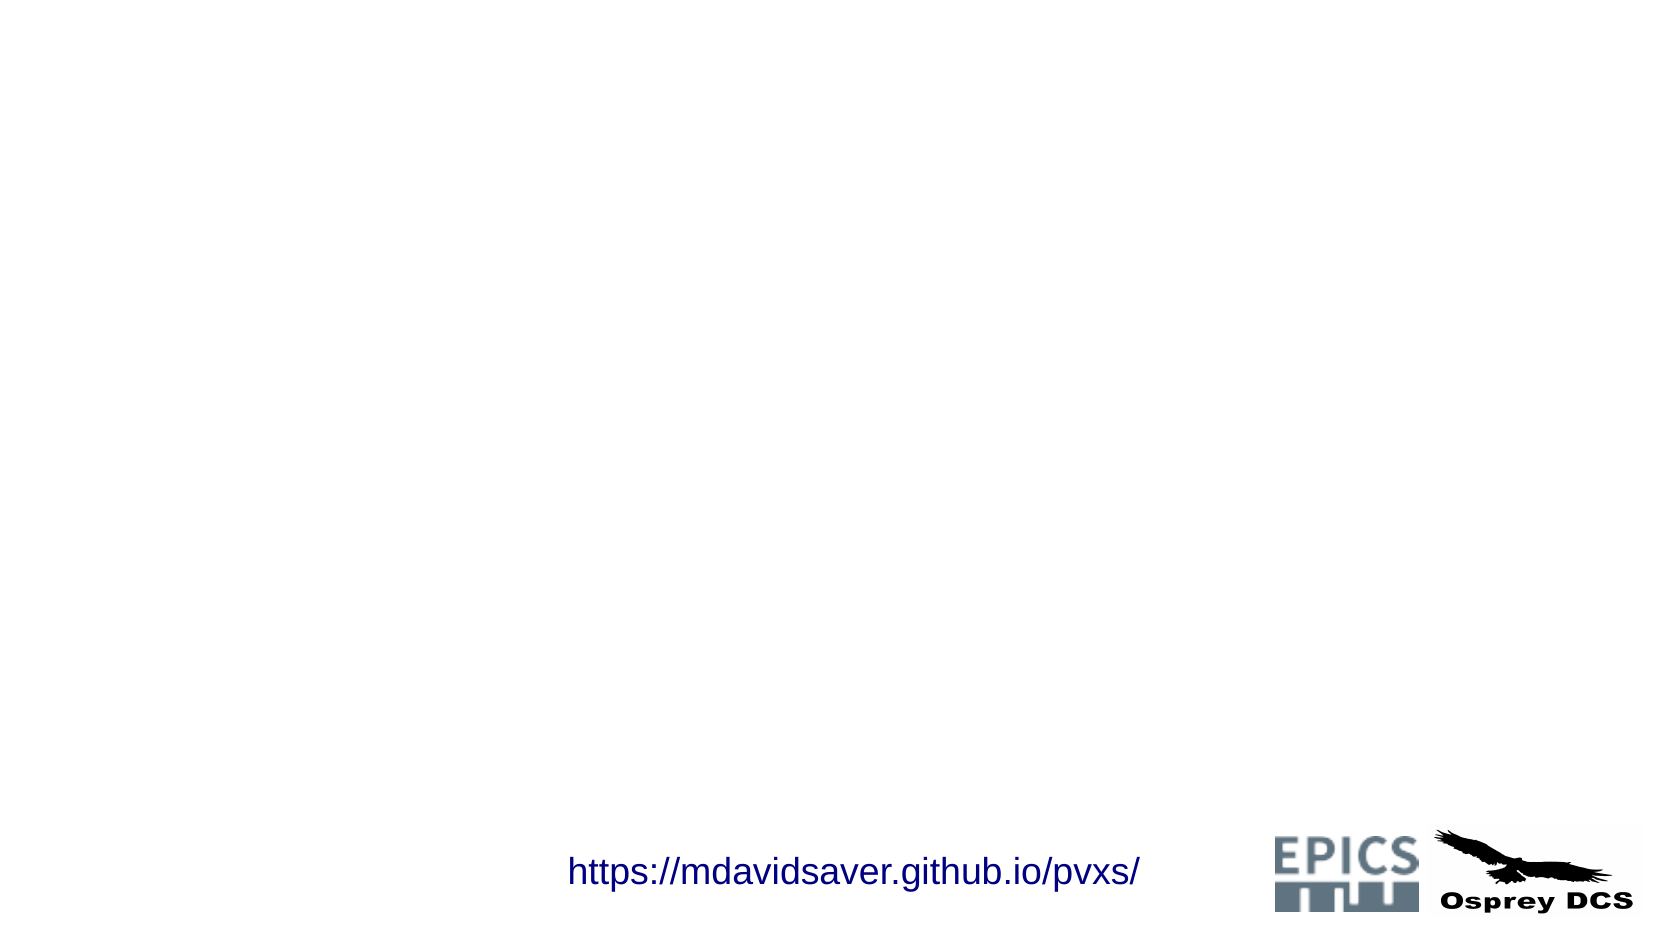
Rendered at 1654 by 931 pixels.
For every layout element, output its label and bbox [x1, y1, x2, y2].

picture [1427, 824, 1644, 917]
picture [1275, 836, 1419, 912]
